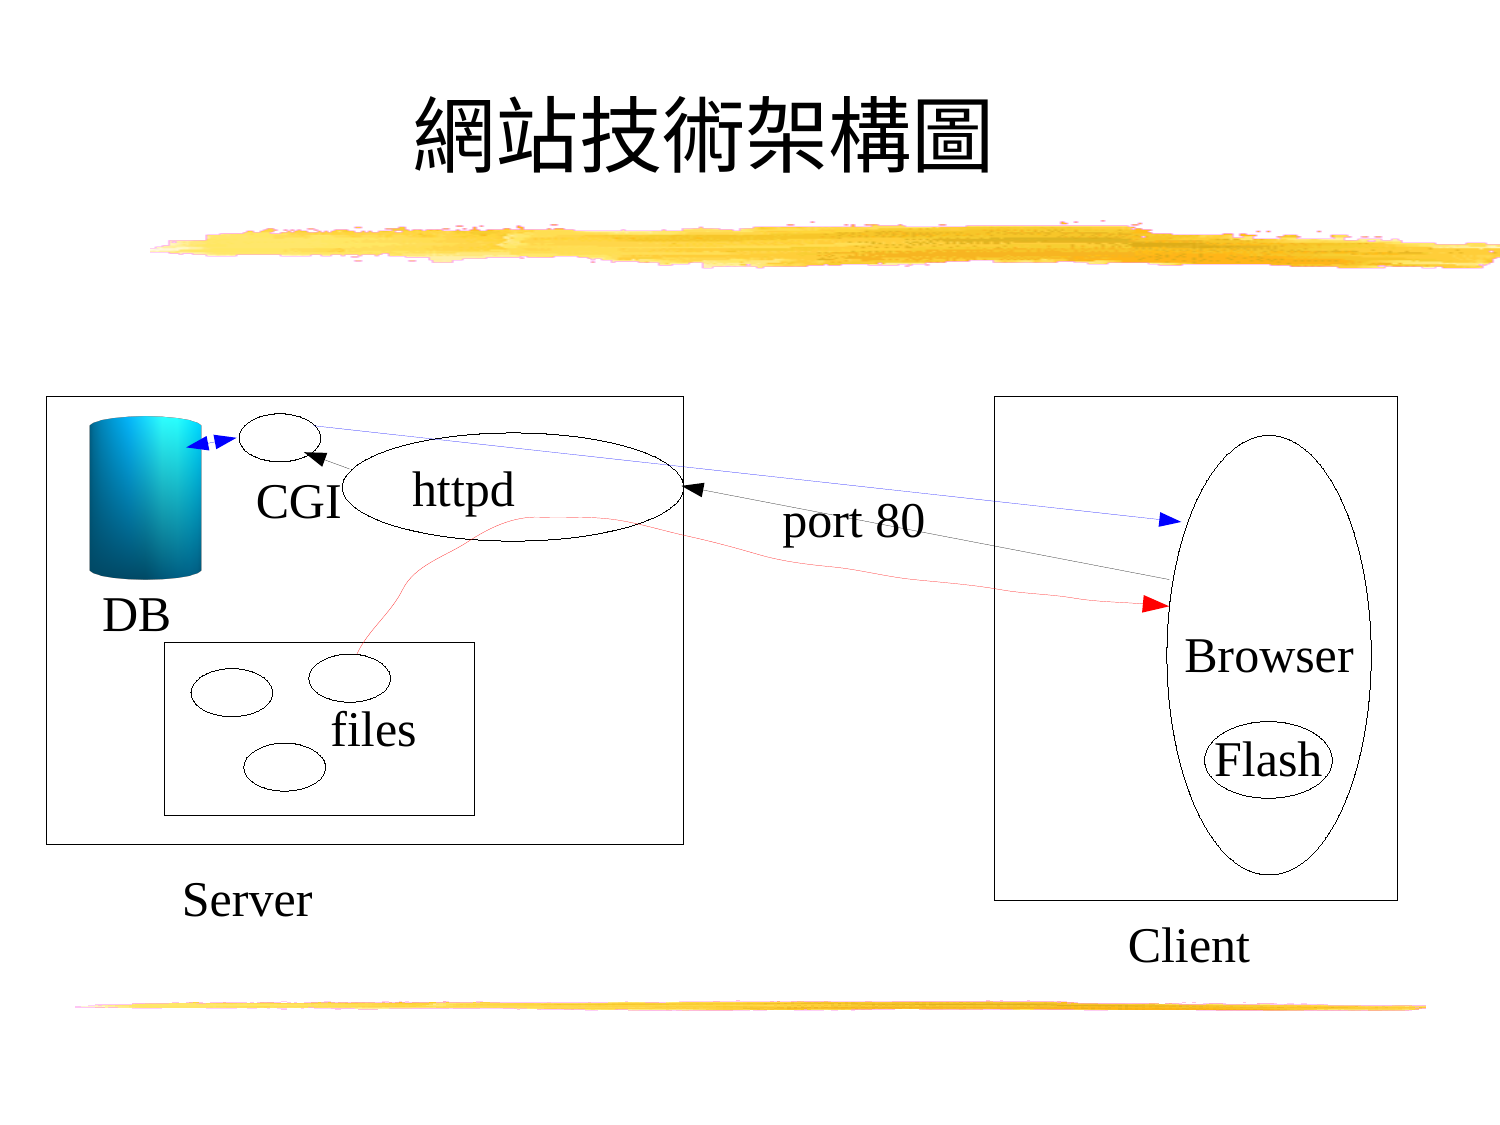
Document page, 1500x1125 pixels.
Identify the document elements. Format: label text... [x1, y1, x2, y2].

text_box port 80 [782, 493, 926, 550]
picture [75, 999, 1426, 1013]
text_box files [330, 702, 417, 759]
text_box CGI [255, 473, 342, 531]
picture [150, 215, 1500, 279]
text_box httpd [412, 461, 516, 519]
text_box DB [102, 586, 172, 644]
text_box Server [181, 872, 313, 929]
title 網站技術架構圖 [66, 30, 1342, 231]
text_box Client [1127, 917, 1251, 974]
text_box Flash [1204, 721, 1333, 799]
text_box Browser [1166, 435, 1372, 875]
